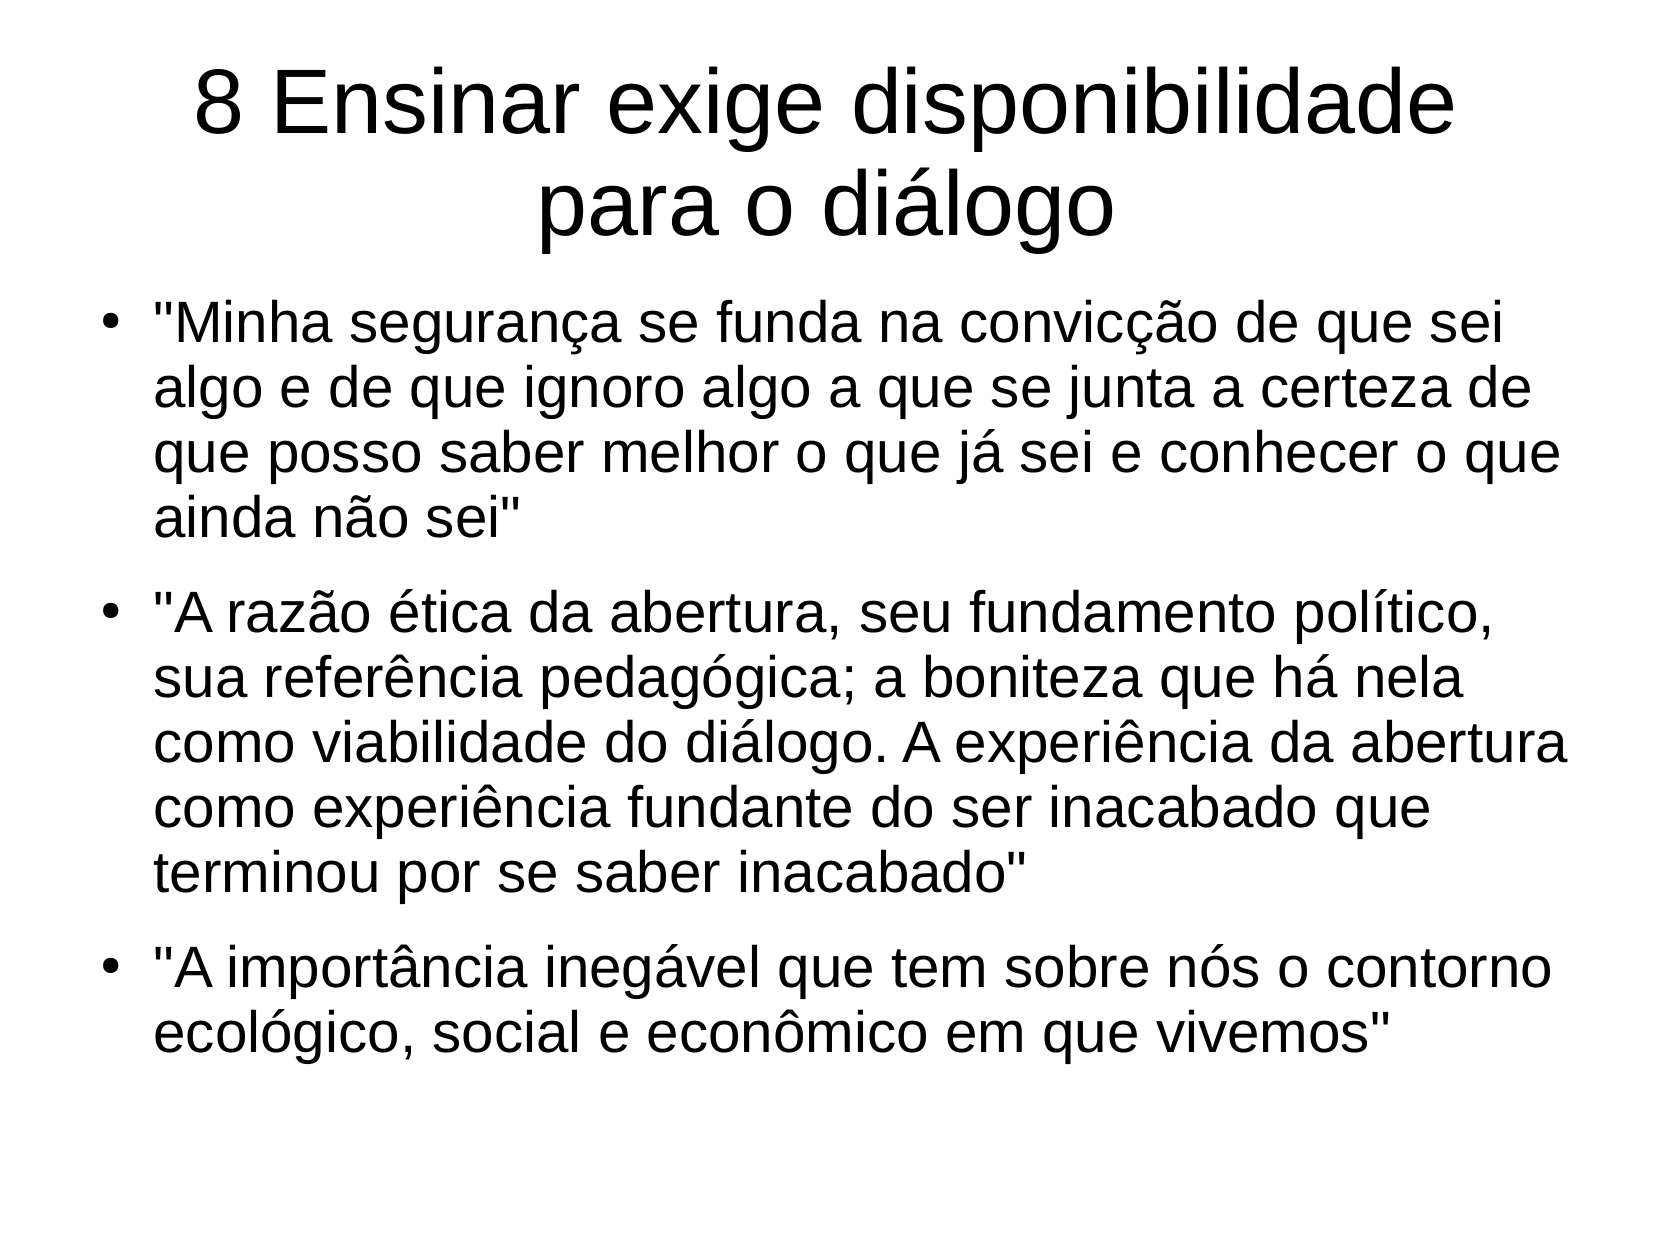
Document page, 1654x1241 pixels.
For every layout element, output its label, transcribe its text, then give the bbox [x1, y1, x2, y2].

list "Minha segurança se funda na convicção de que sei algo e de que ignoro algo a que se junta a certeza de que posso saber melhor o que já sei e conhecer o que ainda não sei" "A razão ética da abertura, seu fundamento político, sua referência pedagógica; a boniteza que há nela como viabilidade do diálogo. A experiência da abertura como experiência fundante do ser inacabado que terminou por se saber inacabado" "A importância inegável que tem sobre nós o contorno ecológico, social e econômico em que vivemos" [82, 290, 1571, 1065]
title 8 Ensinar exige disponibilidade para o diálogo [82, 49, 1571, 257]
